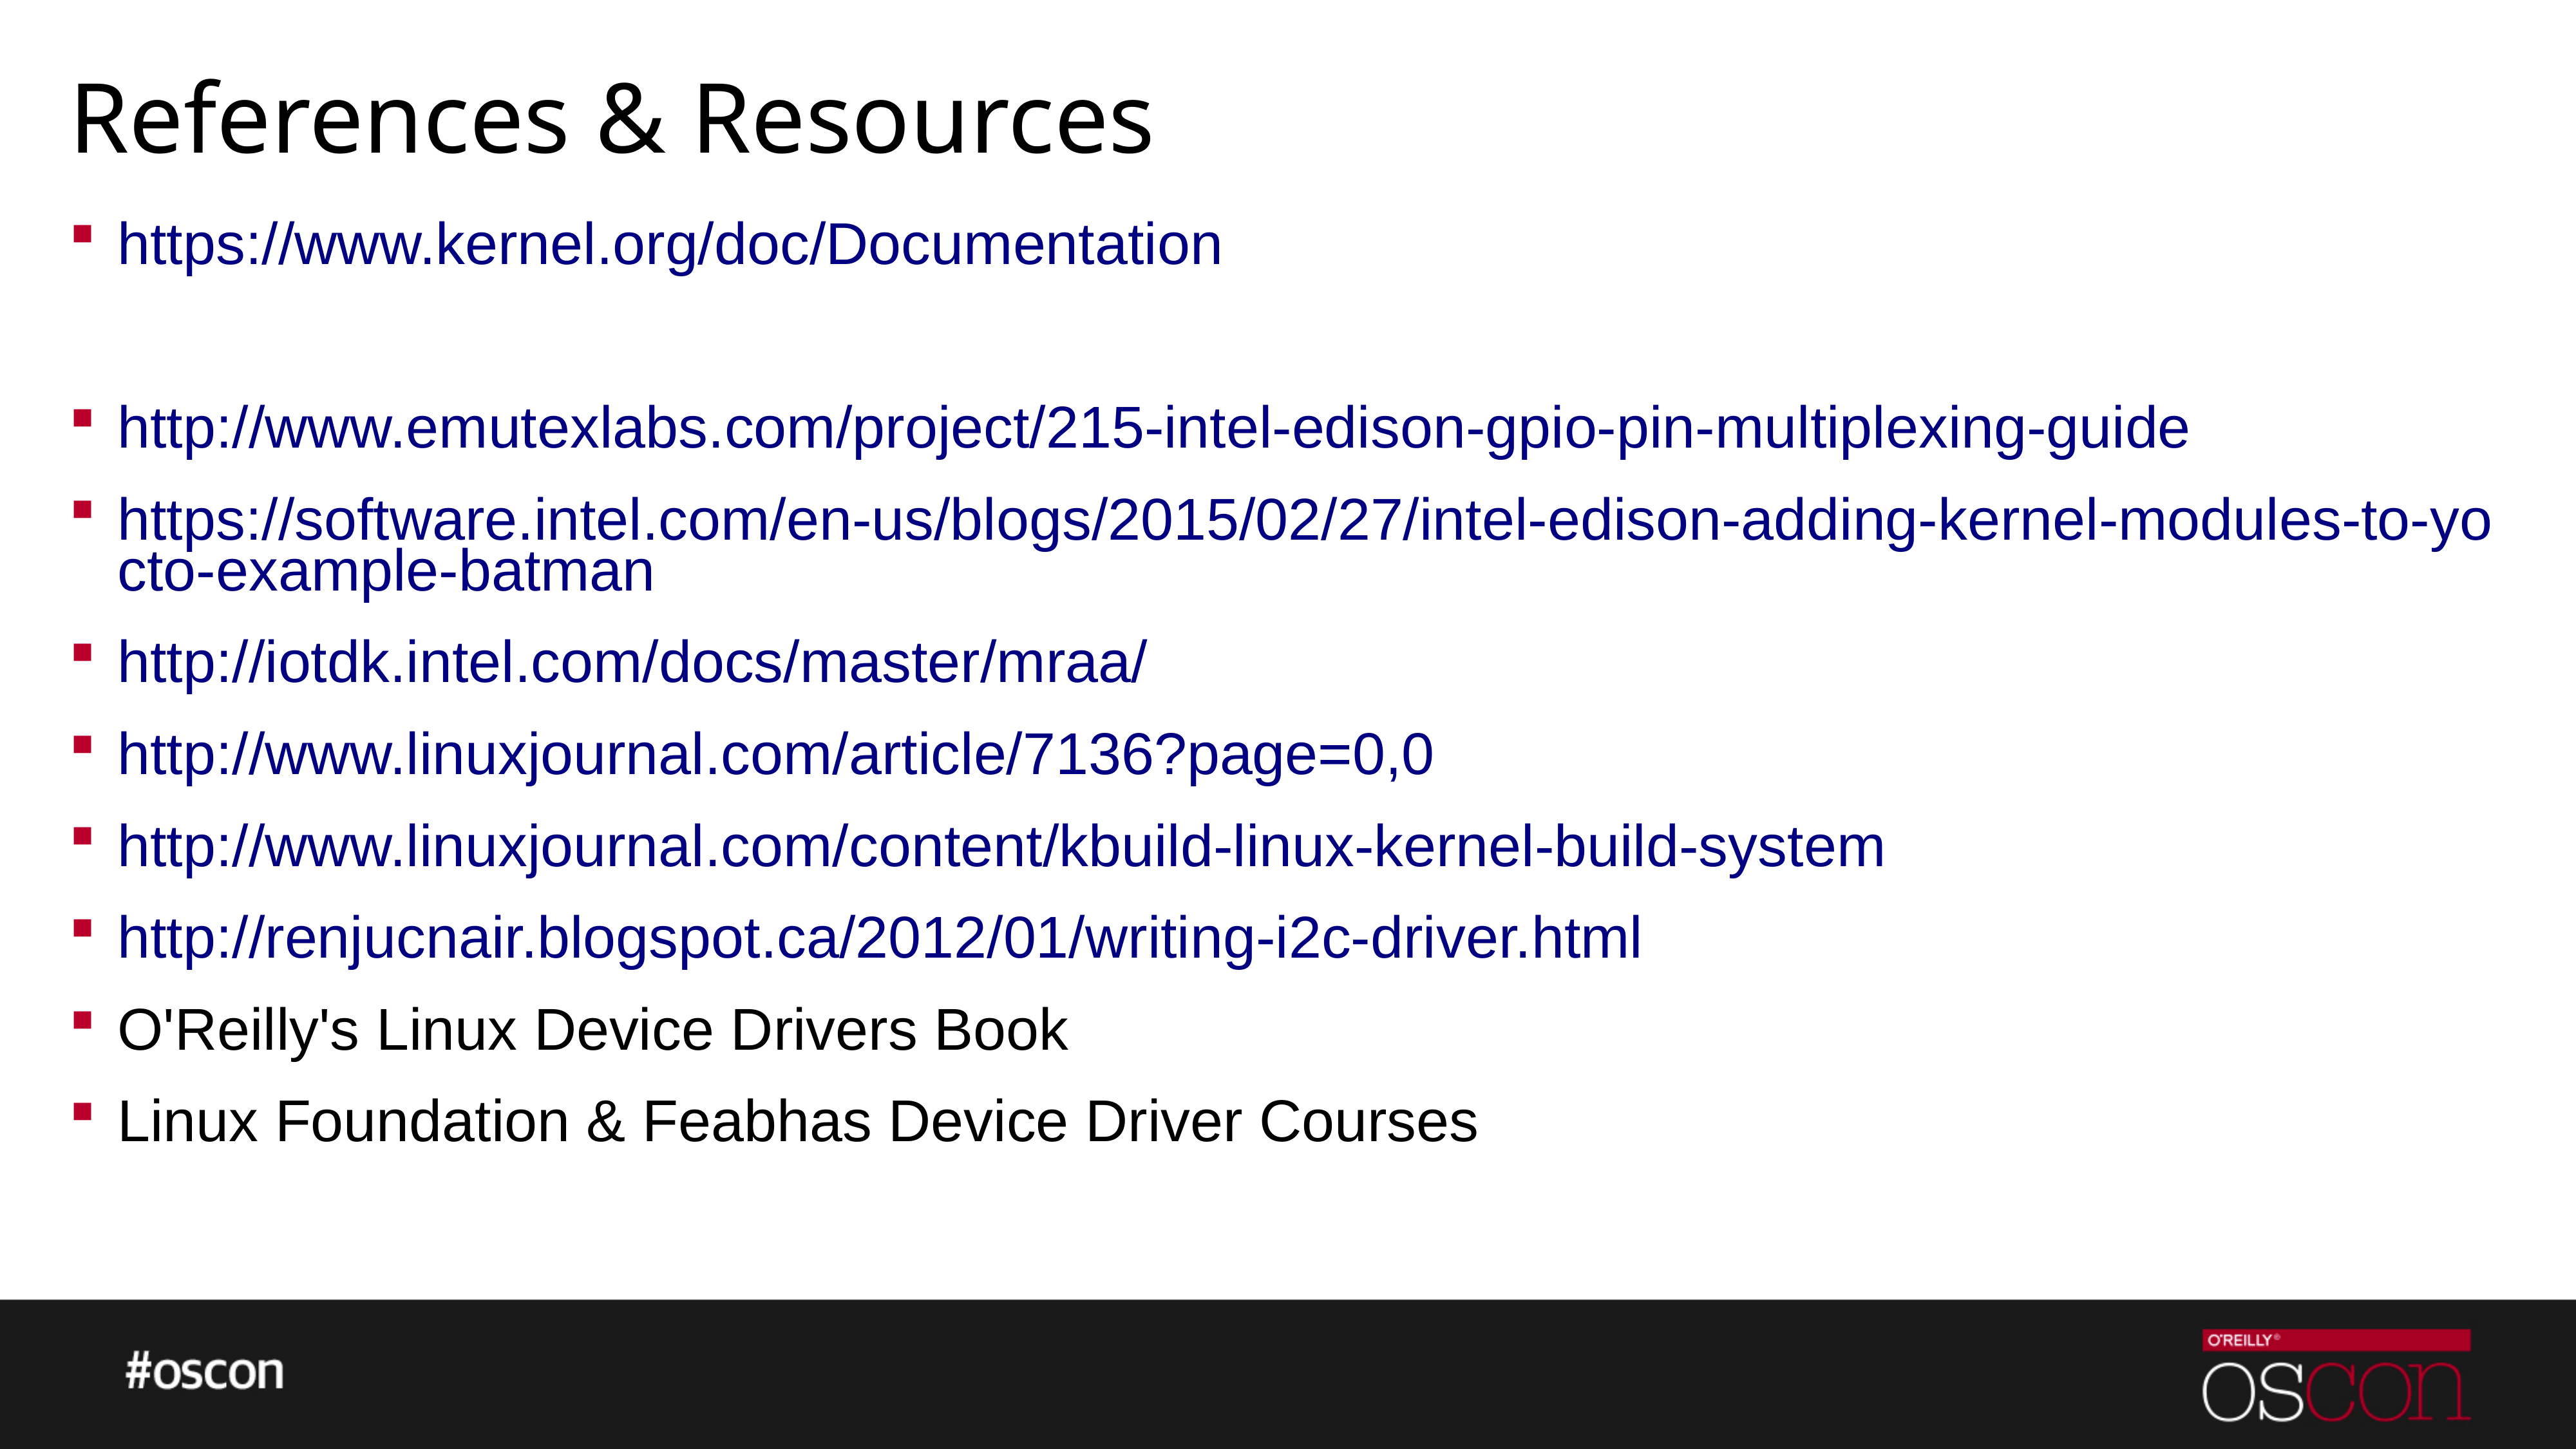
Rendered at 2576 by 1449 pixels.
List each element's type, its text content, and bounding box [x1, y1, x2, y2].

list https://www.kernel.org/doc/Documentation http://www.emutexlabs.com/project/215-intel-edison-gpio-pin-multiplexing-guide https://software.intel.com/en-us/blogs/2015/02/27/intel-edison-adding-kernel-modules-to-yocto-example-batman http://iotdk.intel.com/docs/master/mraa/ http://www.linuxjournal.com/article/7136?page=0,0 http://www.linuxjournal.com/content/kbuild-linux-kernel-build-system http://renjucnair.blogspot.ca/2012/01/writing-i2c-driver.html O'Reilly's Linux Device Drivers Book Linux Foundation & Feabhas Device Driver Courses [65, 209, 2510, 1449]
title References & Resources [65, 10, 2510, 209]
picture [0, 0, 2576, 1449]
